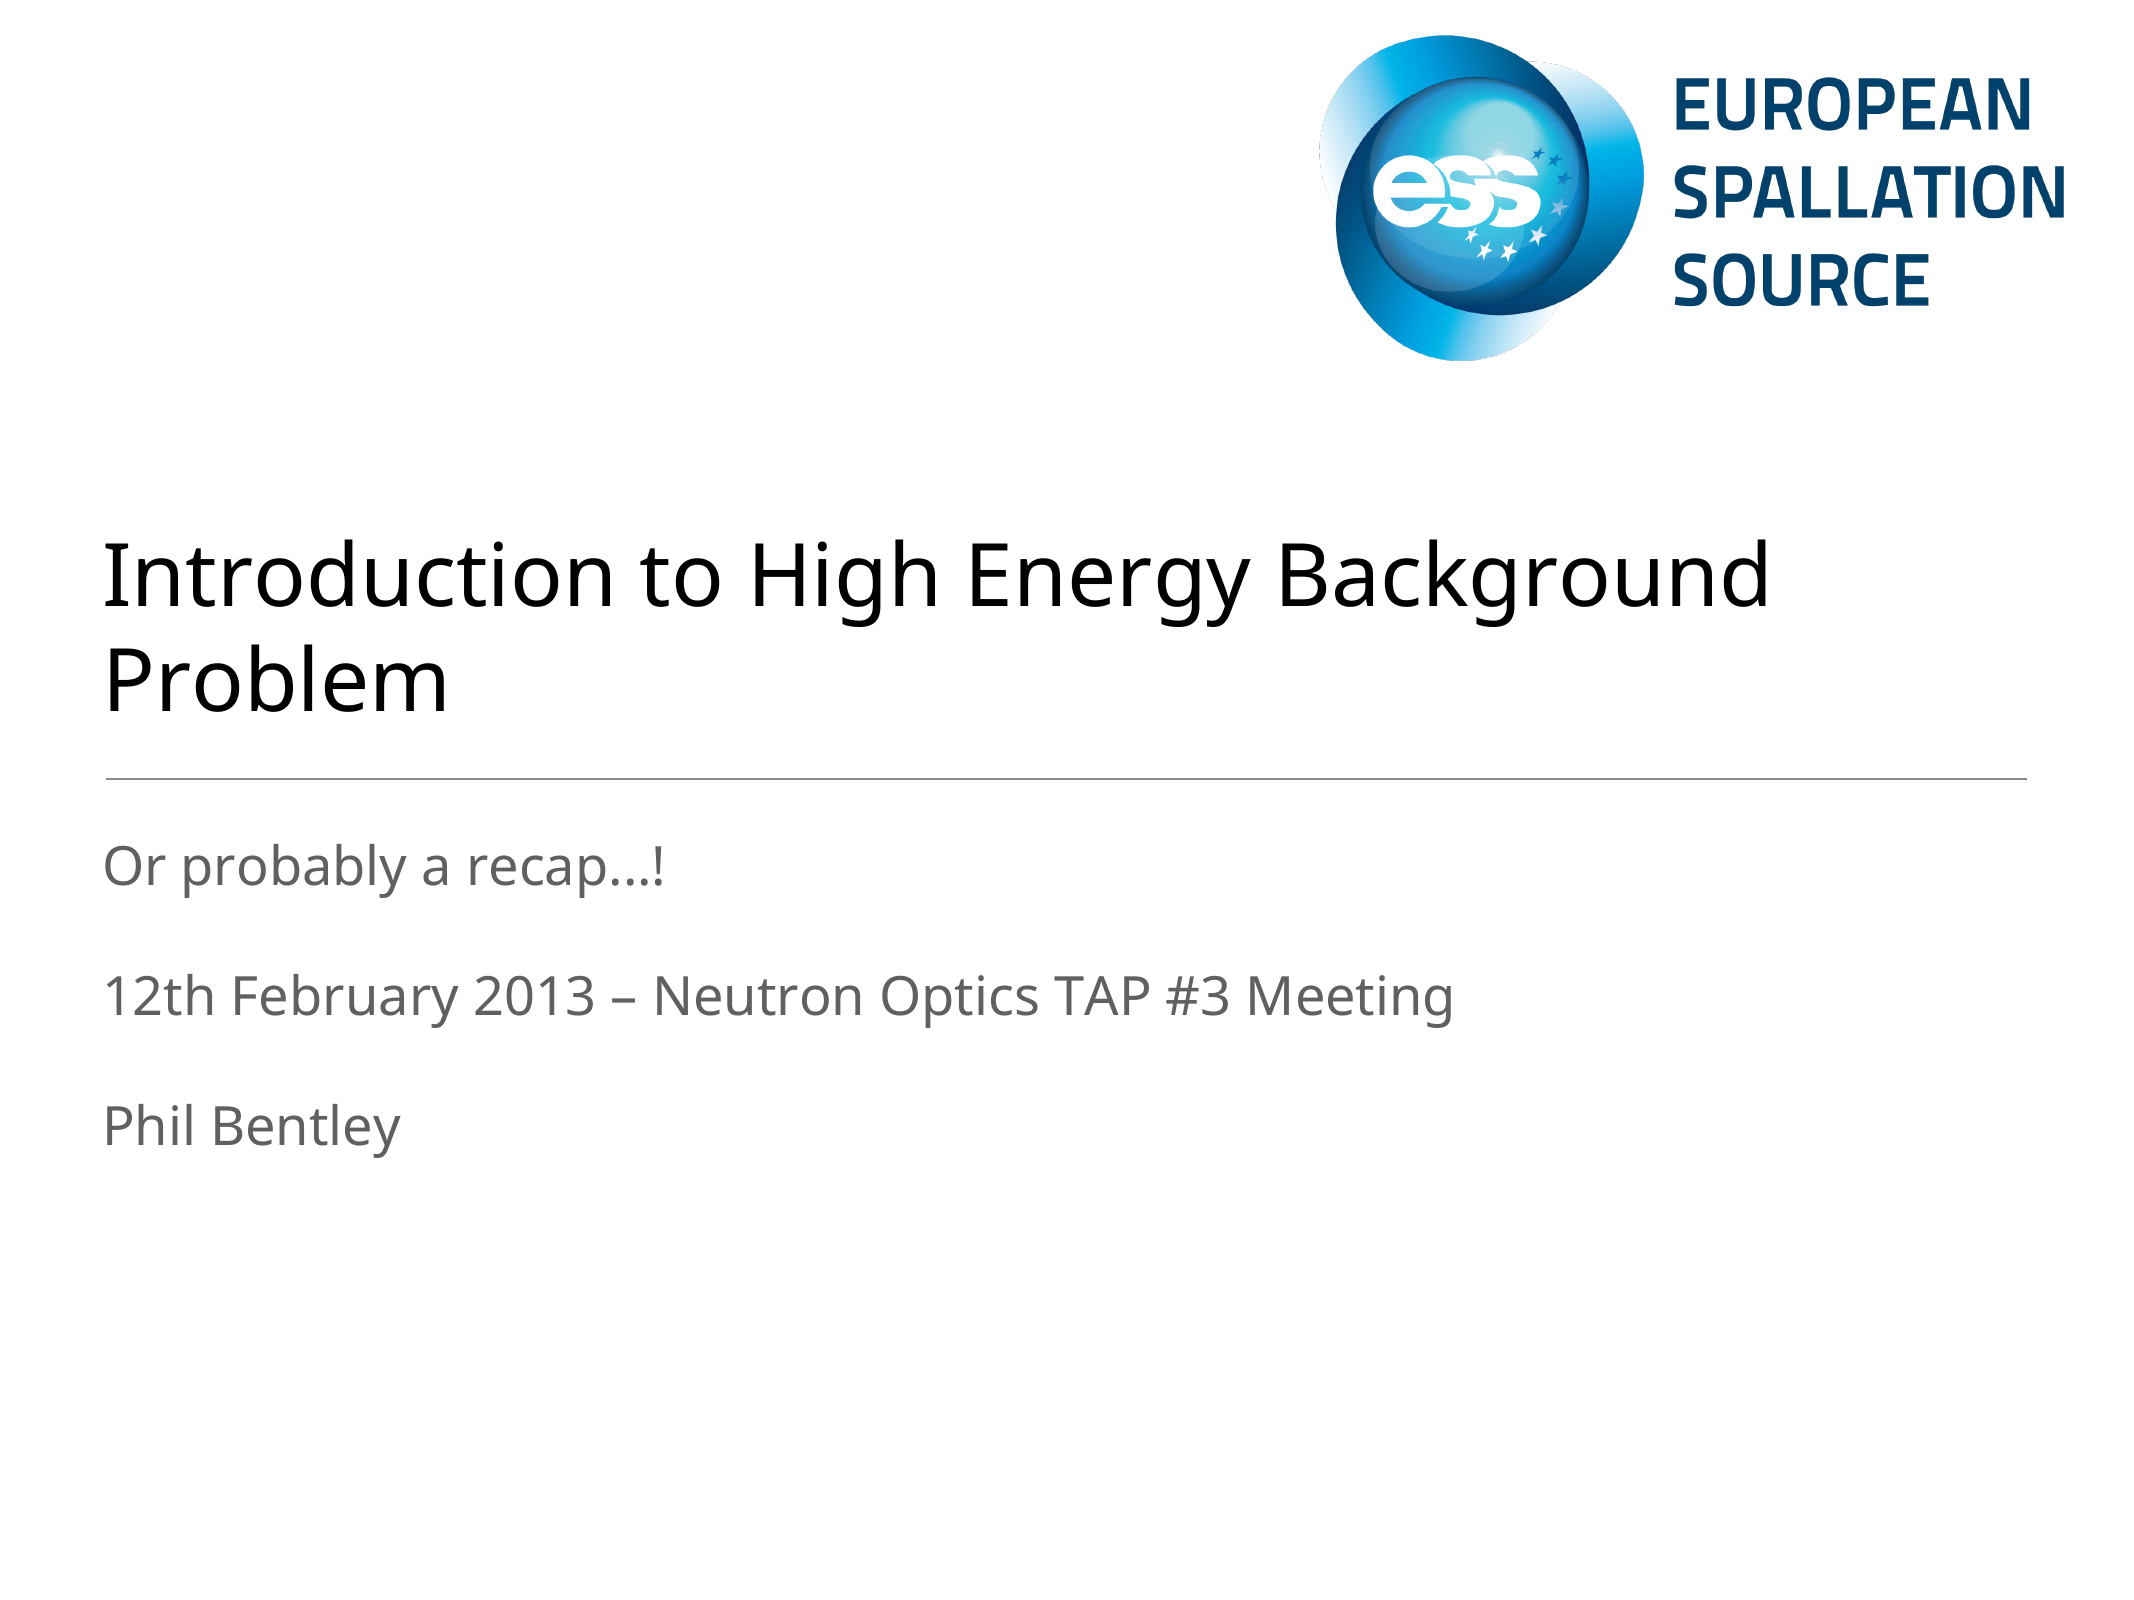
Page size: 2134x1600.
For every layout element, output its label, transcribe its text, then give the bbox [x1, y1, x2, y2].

title Introduction to High Energy Background Problem [93, 216, 2040, 738]
picture [1319, 35, 2064, 361]
list Or probably a recap...! 12th February 2013 – Neutron Optics TAP #3 Meeting Phil Bentley [93, 822, 2040, 1344]
